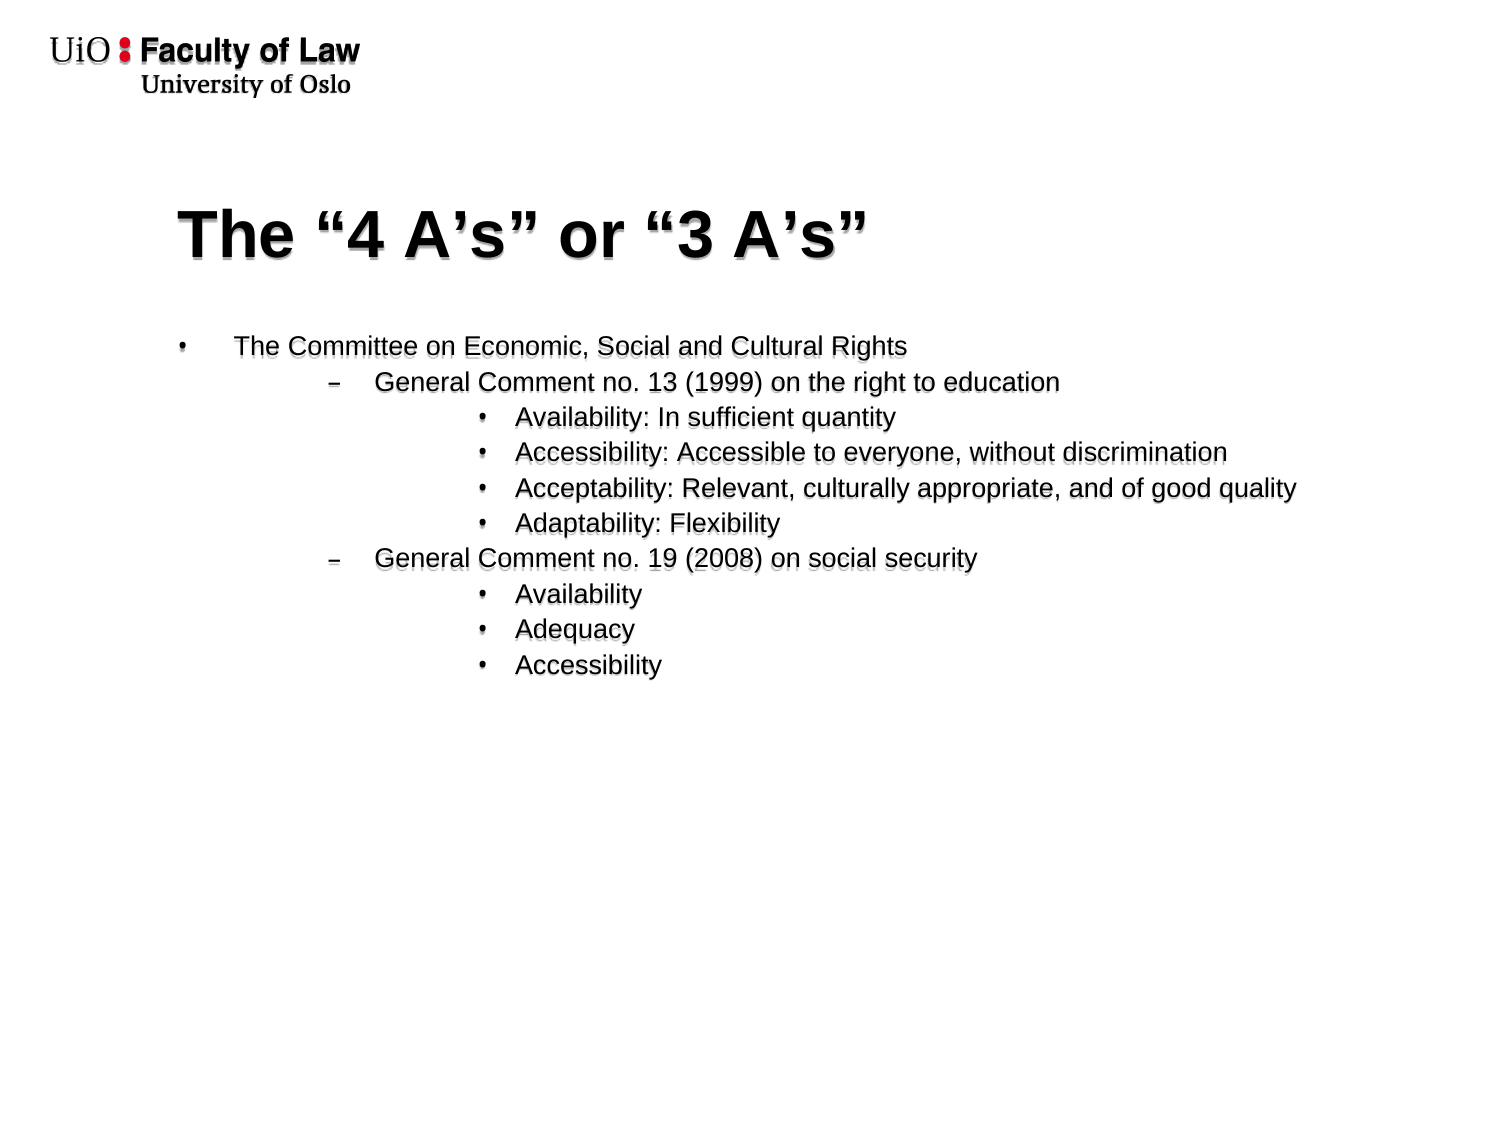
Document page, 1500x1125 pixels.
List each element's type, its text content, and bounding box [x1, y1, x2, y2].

title The “4 A’s” or “3 A’s” [162, 137, 1426, 324]
list The Committee on Economic, Social and Cultural Rights General Comment no. 13 (1999) on the right to education Availability: In sufficient quantity Accessibility: Accessible to everyone, without discrimination Acceptability: Relevant, culturally appropriate, and of good quality Adaptability: Flexibility General Comment no. 19 (2008) on social security Availability Adequacy Accessibility [162, 324, 1426, 1000]
